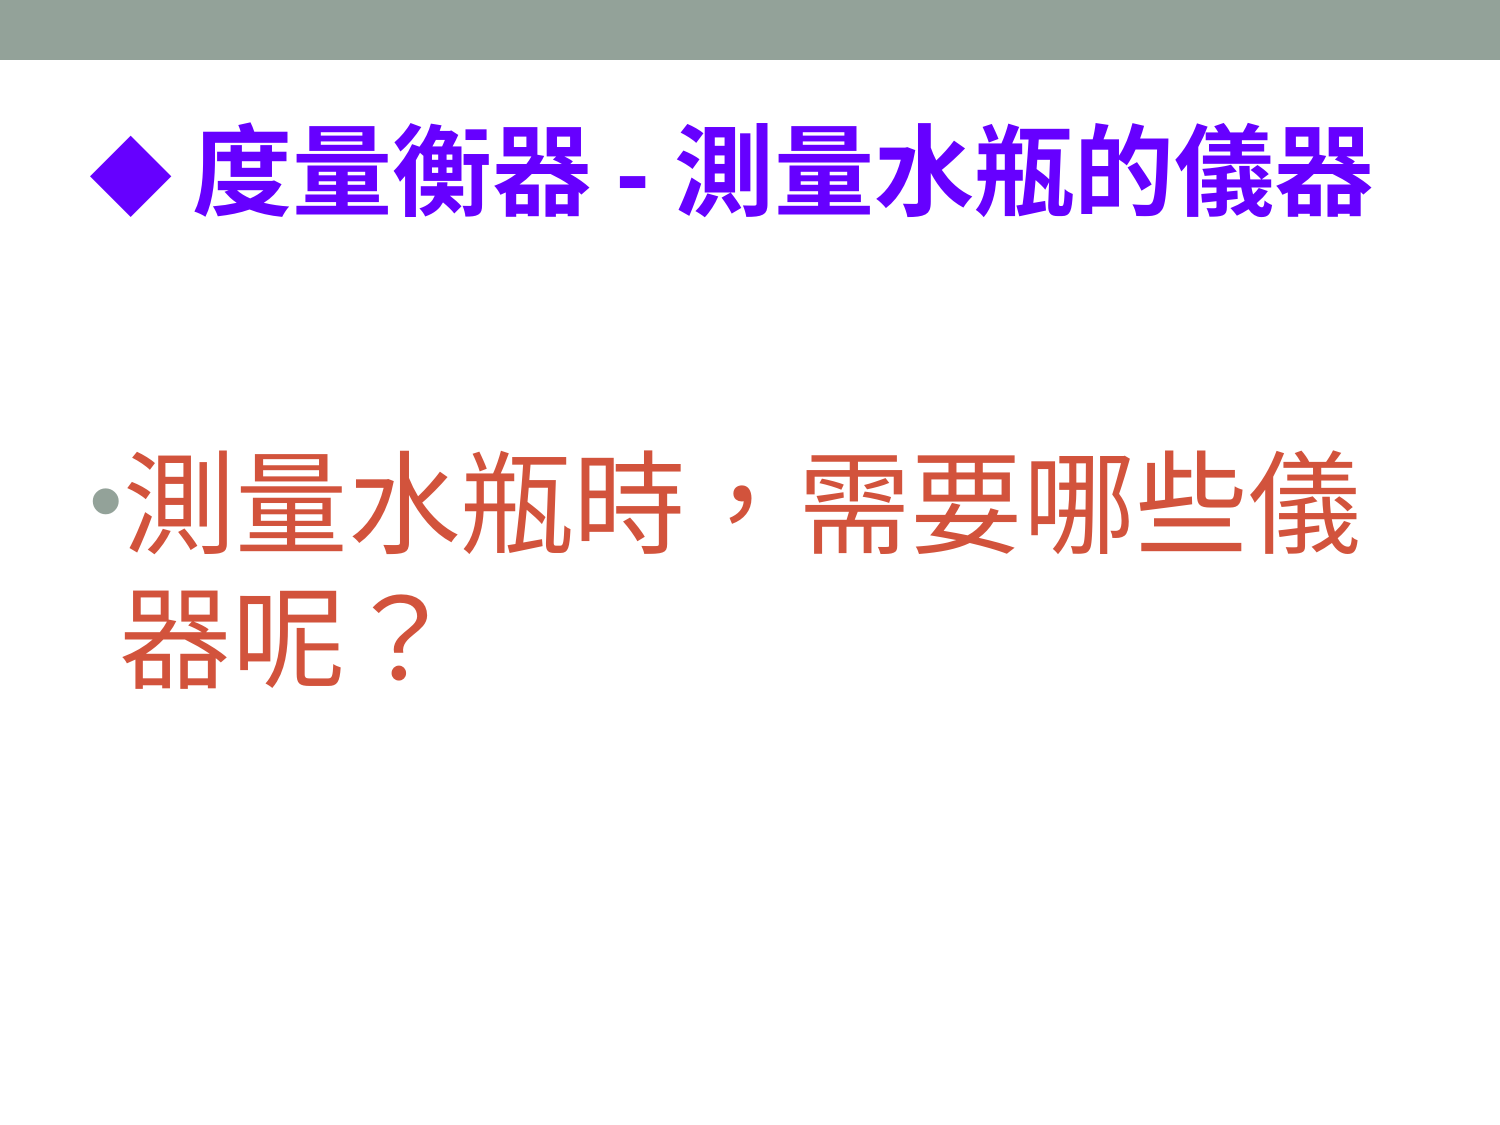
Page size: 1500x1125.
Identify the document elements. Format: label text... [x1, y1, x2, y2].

list 測量水瓶時，需要哪些儀器呢？ [75, 262, 1426, 1063]
title ◆度量衡器-測量水瓶的儀器 [75, 87, 1426, 250]
